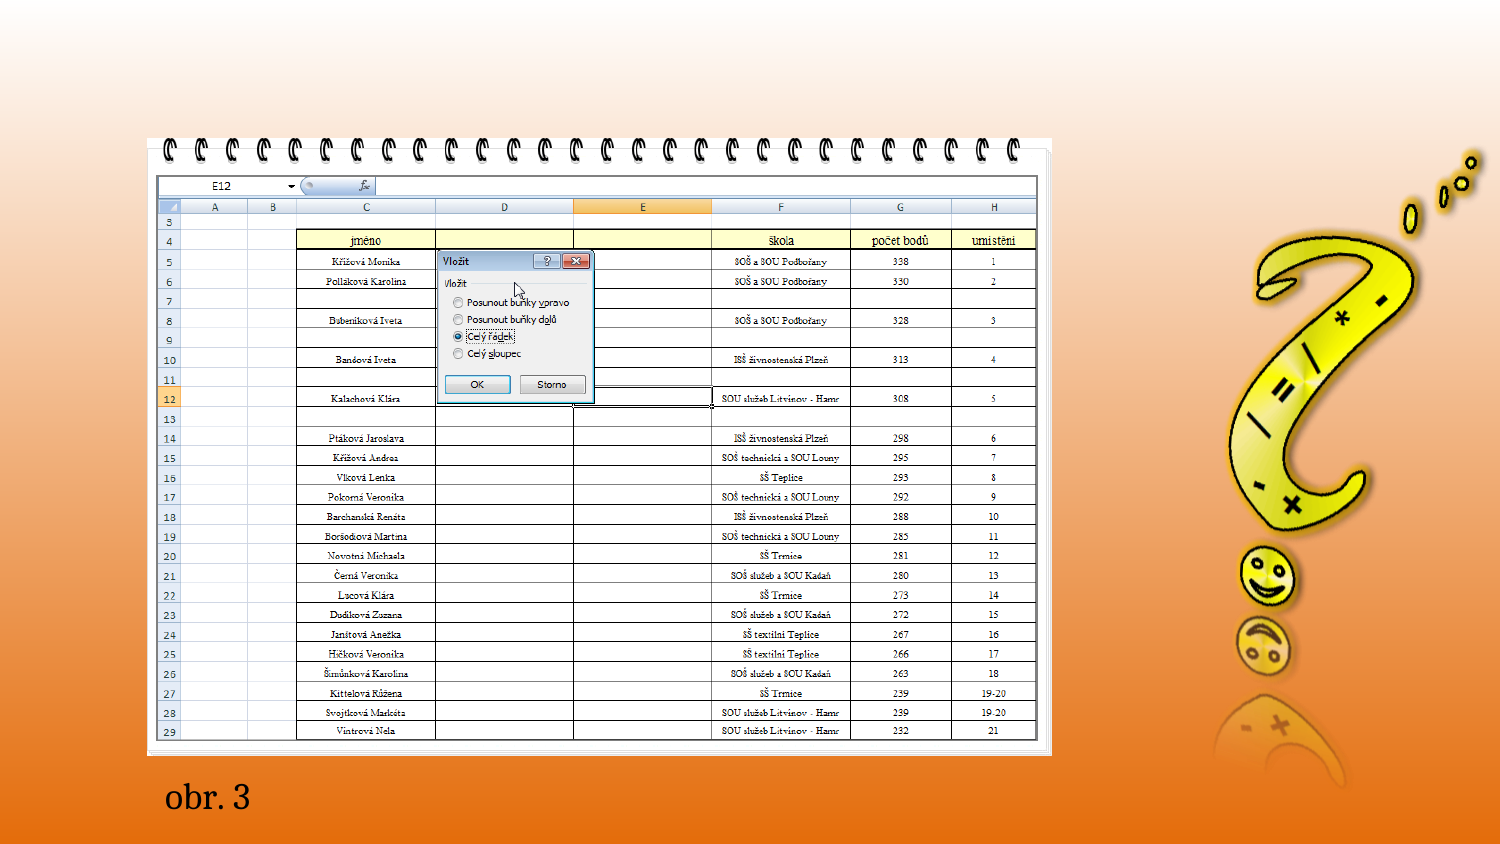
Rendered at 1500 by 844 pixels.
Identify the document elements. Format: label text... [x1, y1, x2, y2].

picture [147, 138, 1052, 756]
text_box obr. 3 [150, 764, 266, 825]
picture [1184, 121, 1500, 844]
